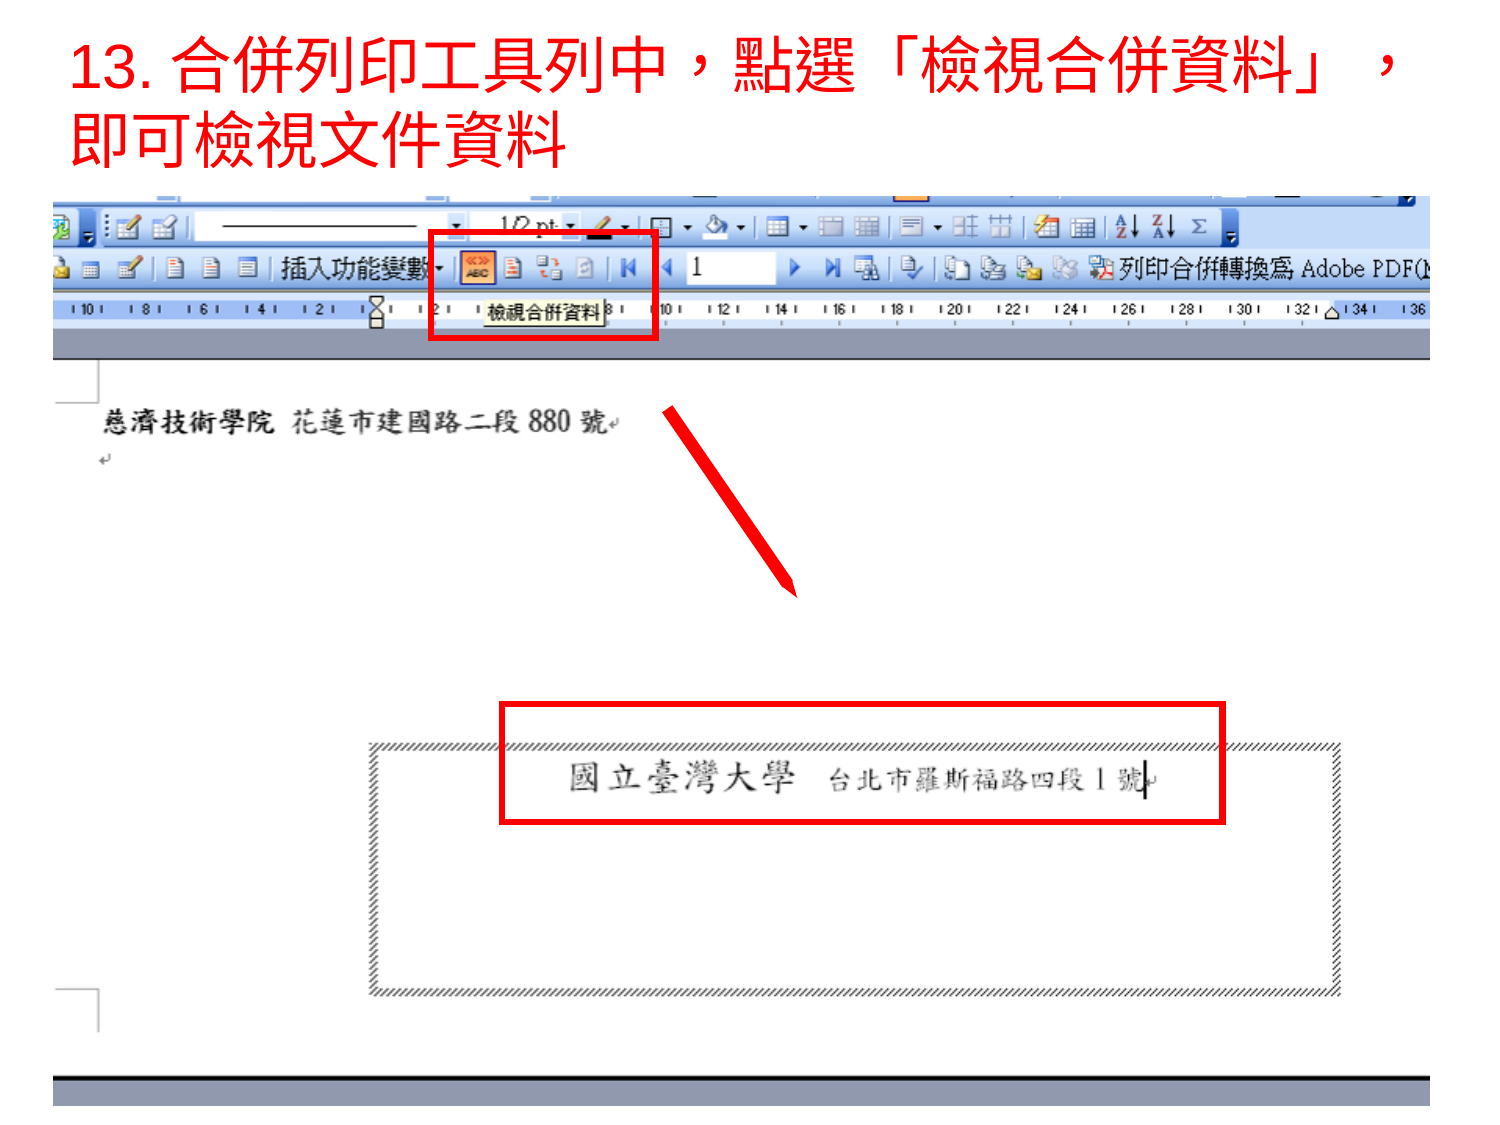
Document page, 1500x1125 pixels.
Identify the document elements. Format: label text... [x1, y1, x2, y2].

picture [53, 196, 1430, 1106]
text_box 13.合併列印工具列中，點選「檢視合併資料」，即可檢視文件資料 [53, 19, 1447, 185]
